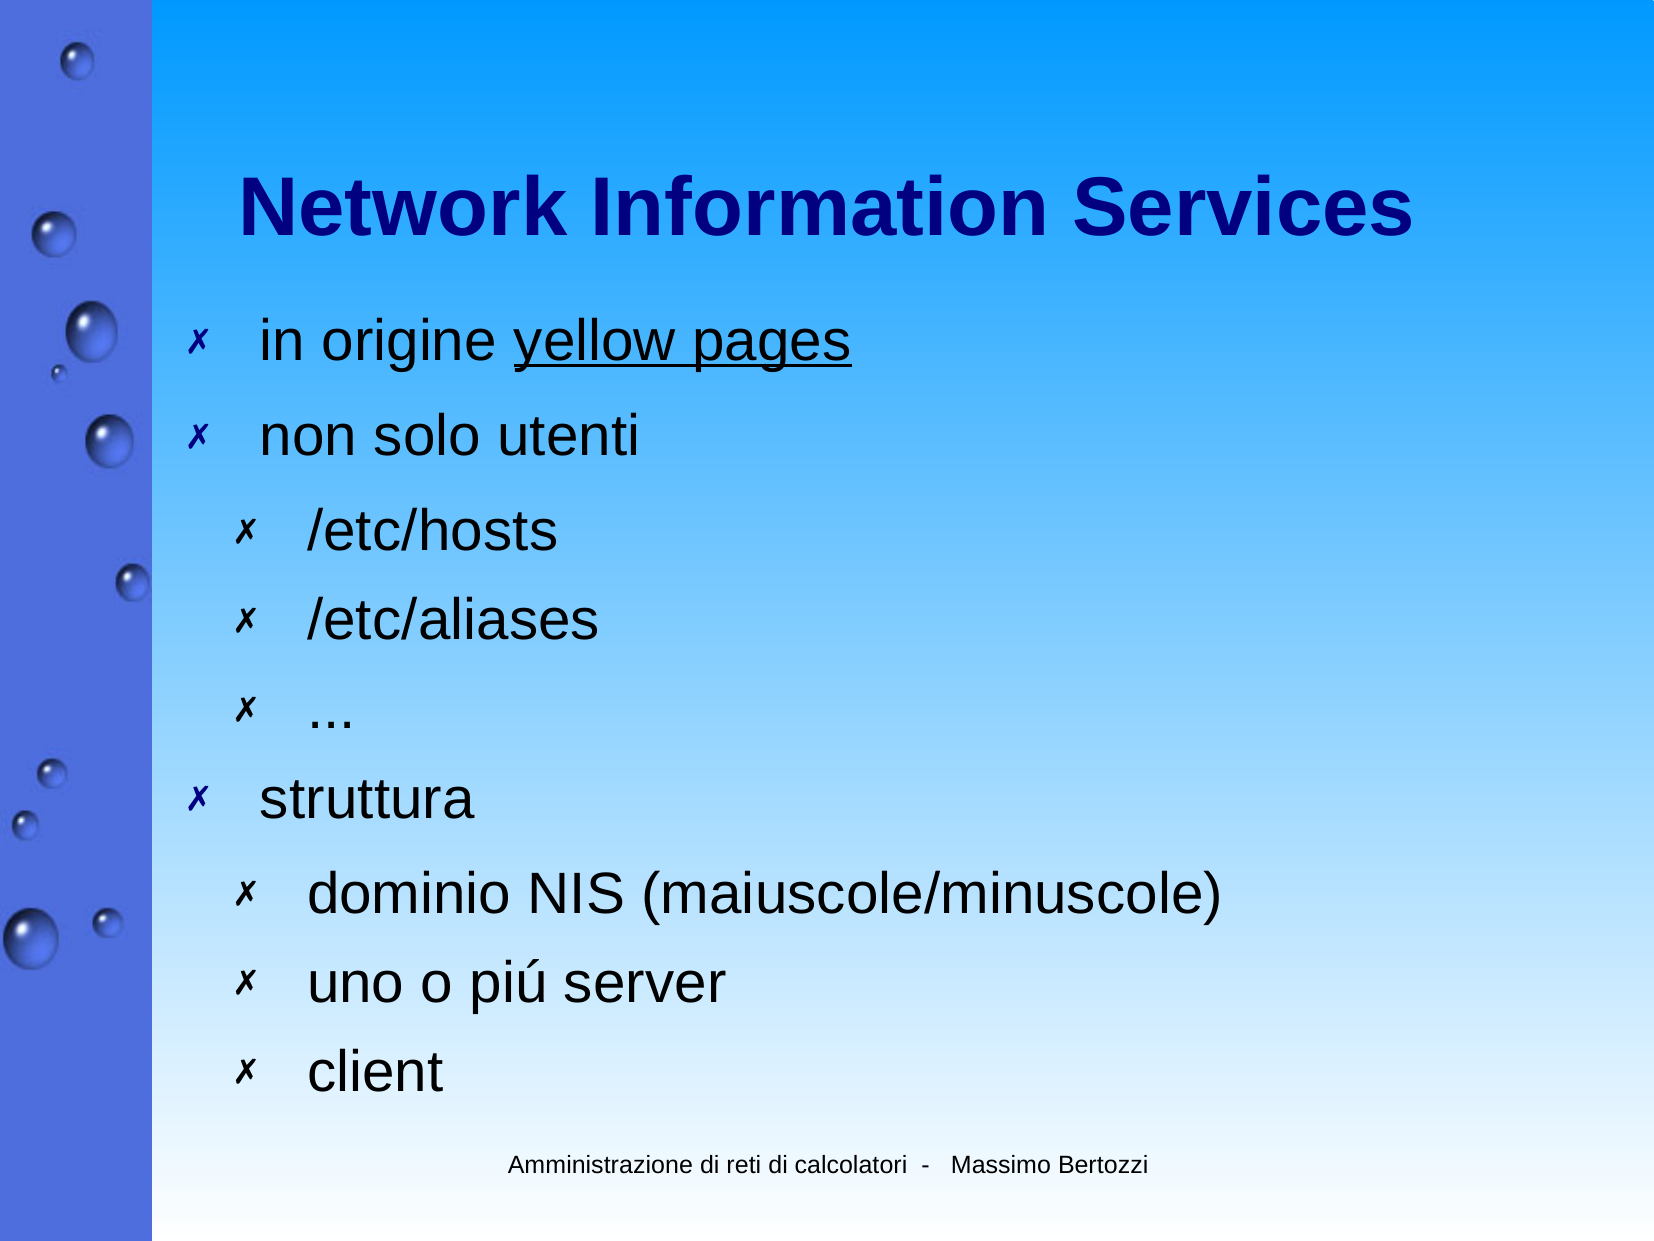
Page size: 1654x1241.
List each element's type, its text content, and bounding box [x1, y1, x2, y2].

picture [0, 0, 152, 1241]
list in origine yellow pages non solo utenti /etc/hosts /etc/aliases ... struttura dominio NIS (maiuscole/minuscole) uno o piú server client [177, 307, 1590, 1123]
title Network Information Services [121, 102, 1534, 311]
